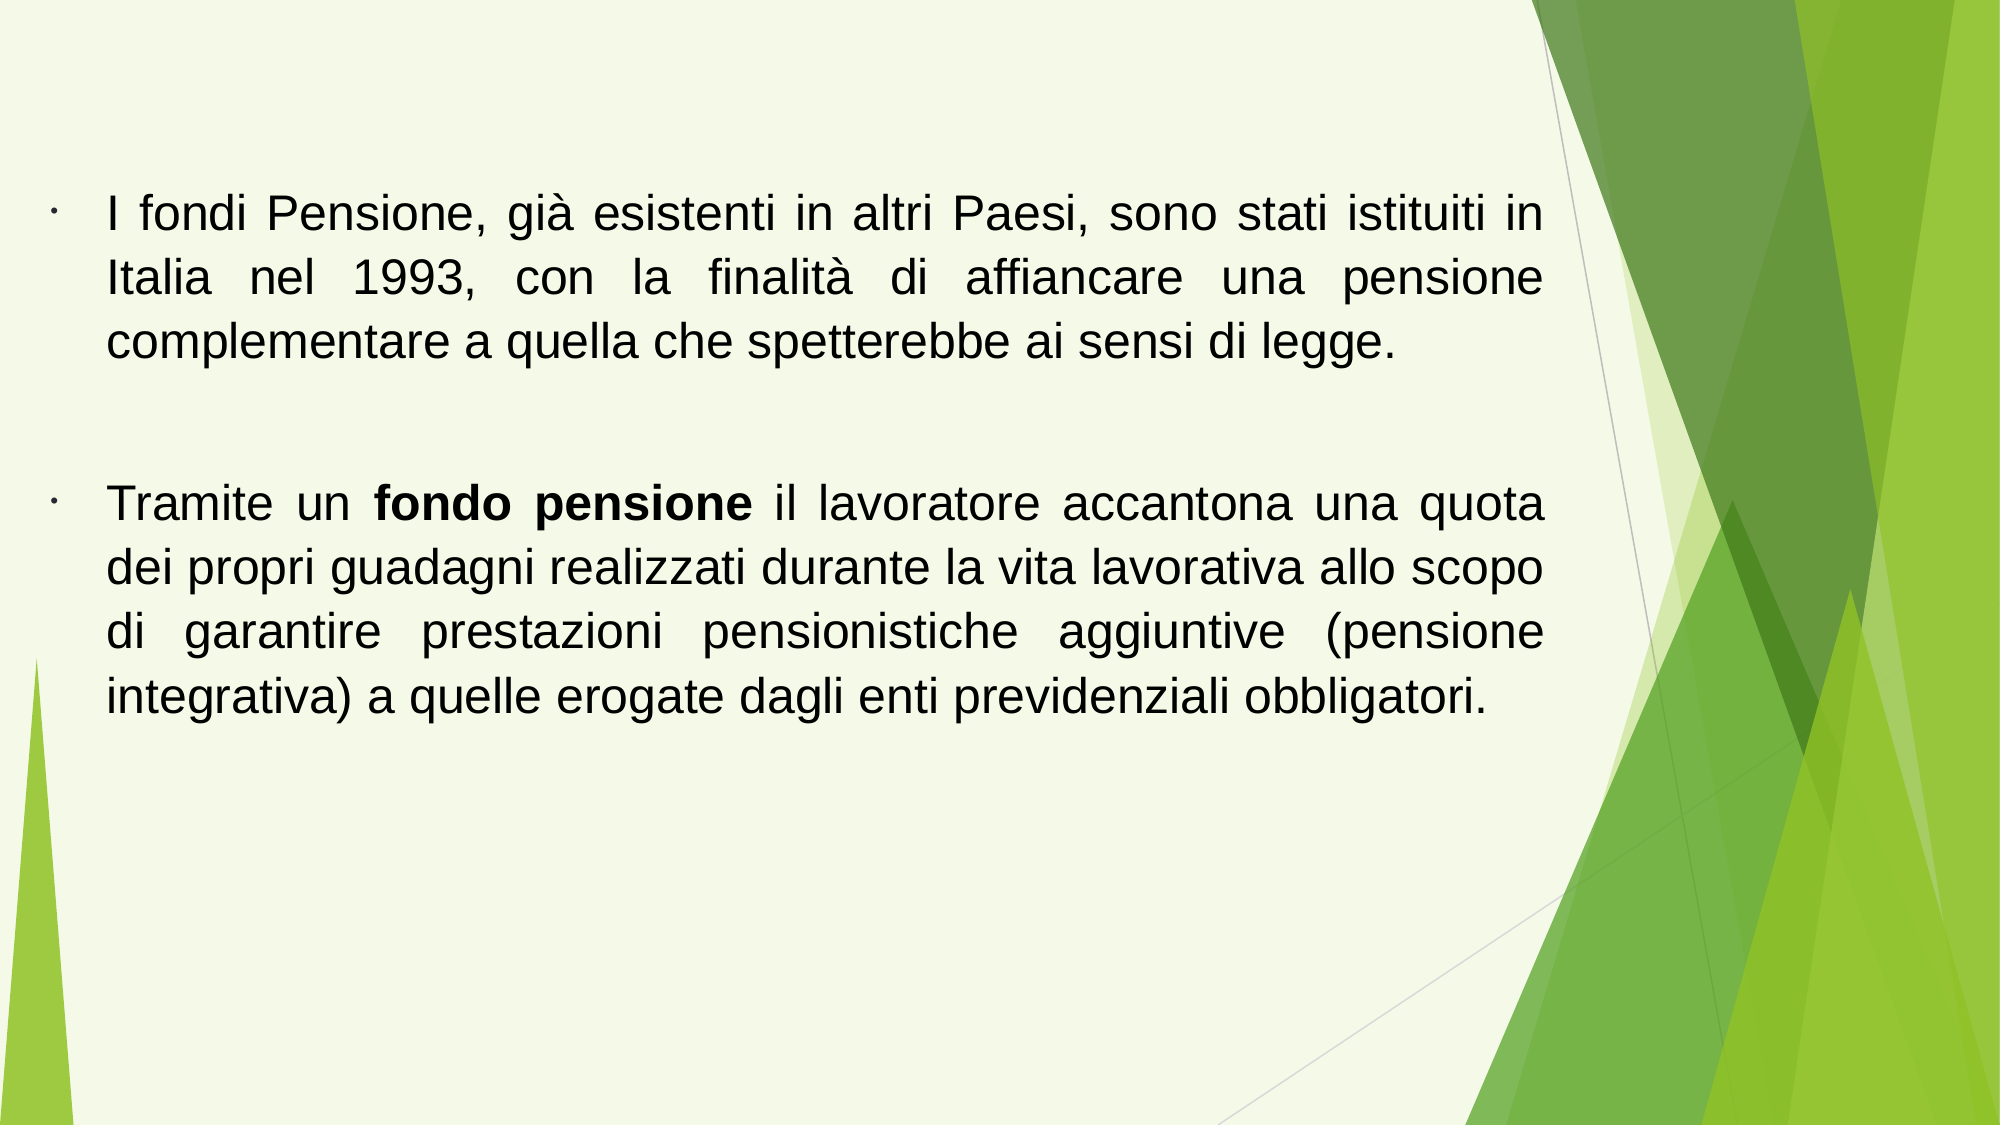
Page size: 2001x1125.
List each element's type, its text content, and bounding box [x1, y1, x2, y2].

text_box I fondi Pensione, già esistenti in altri Paesi, sono stati istituiti in Italia nel 1993, con la finalità di affiancare una pensione complementare a quella che spetterebbe ai sensi di legge. Tramite un fondo pensione il lavoratore accantona una quota dei propri guadagni realizzati durante la vita lavorativa allo scopo di garantire prestazioni pensionistiche aggiuntive (pensione integrativa) a quelle erogate dagli enti previdenziali obbligatori. [35, 168, 1560, 731]
